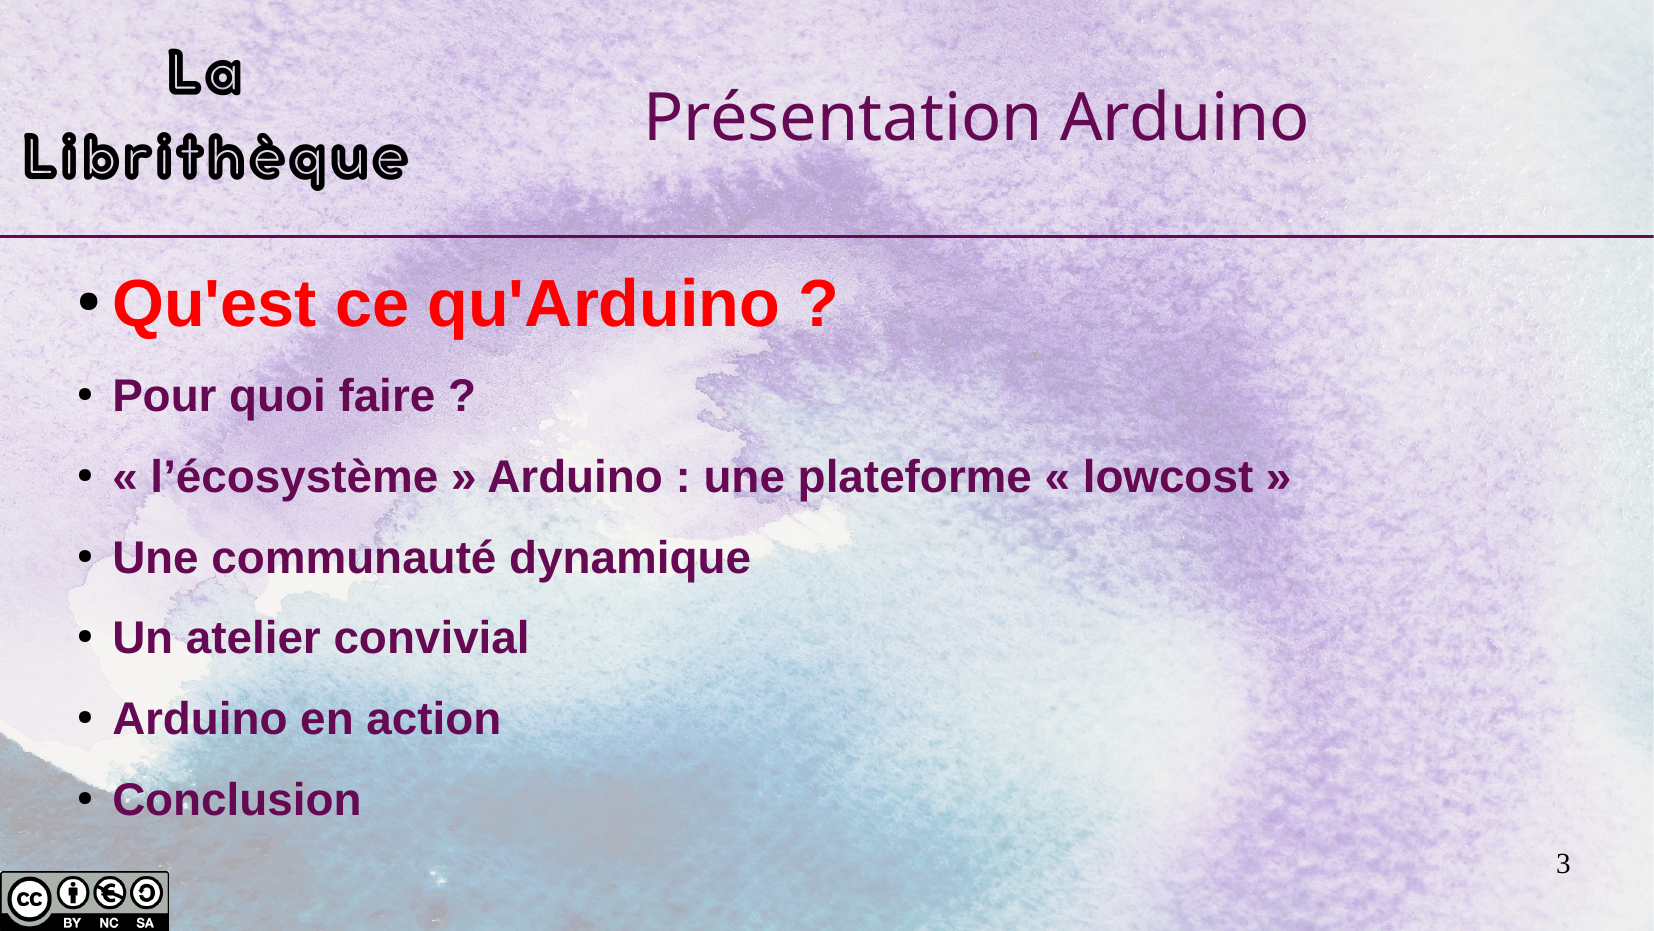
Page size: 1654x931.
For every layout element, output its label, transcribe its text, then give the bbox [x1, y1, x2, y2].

list Qu'est ce qu'Arduino ? Pour quoi faire ? « l’écosystème » Arduino : une plateforme « lowcost » Une communauté dynamique Un atelier convivial Arduino en action Conclusion [76, 265, 1565, 827]
picture [4, 46, 383, 193]
picture [0, 871, 169, 931]
title Présentation Arduino [383, 37, 1571, 193]
